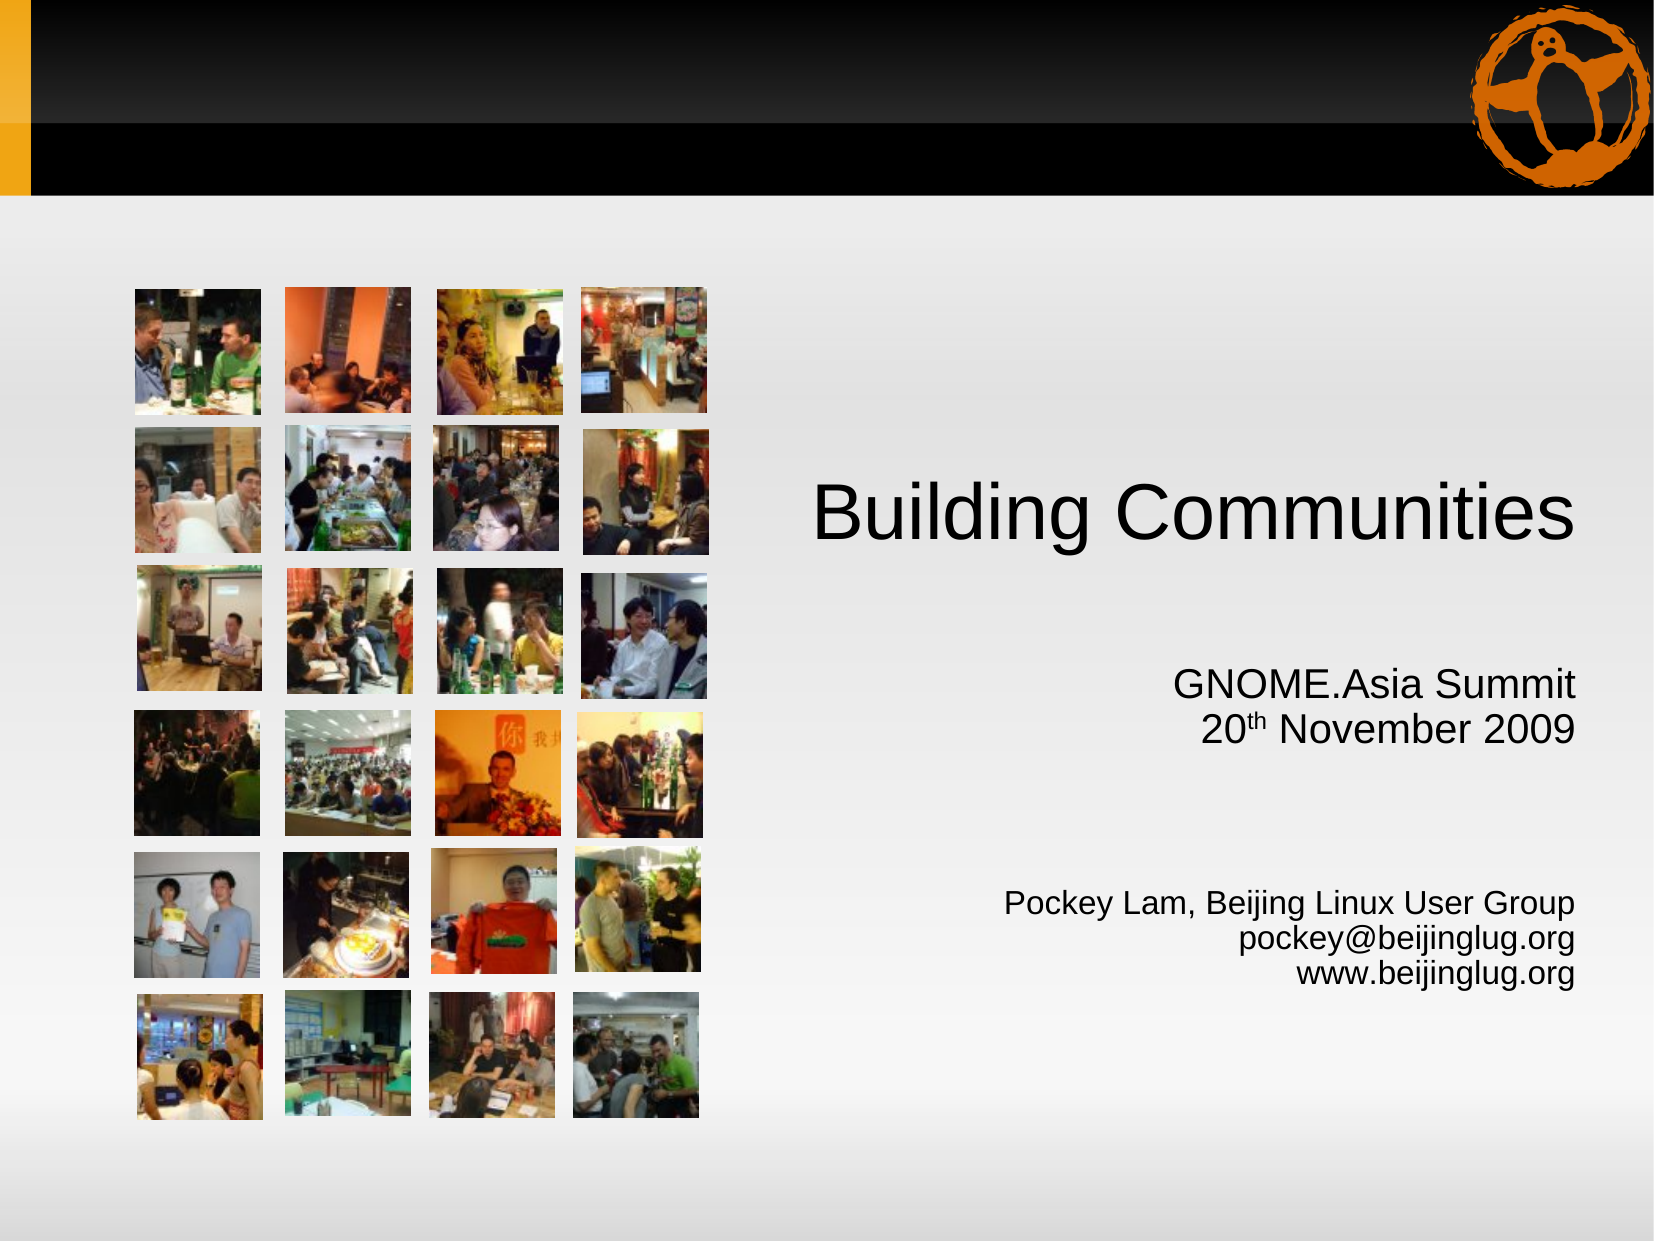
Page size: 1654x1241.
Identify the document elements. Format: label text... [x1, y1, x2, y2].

subtitle Building Communities GNOME.Asia Summit 20th November 2009 Pockey Lam, Beijing Linux User Group pockey@beijinglug.org www.beijinglug.org [88, 301, 1577, 1121]
picture [0, 0, 1654, 1241]
